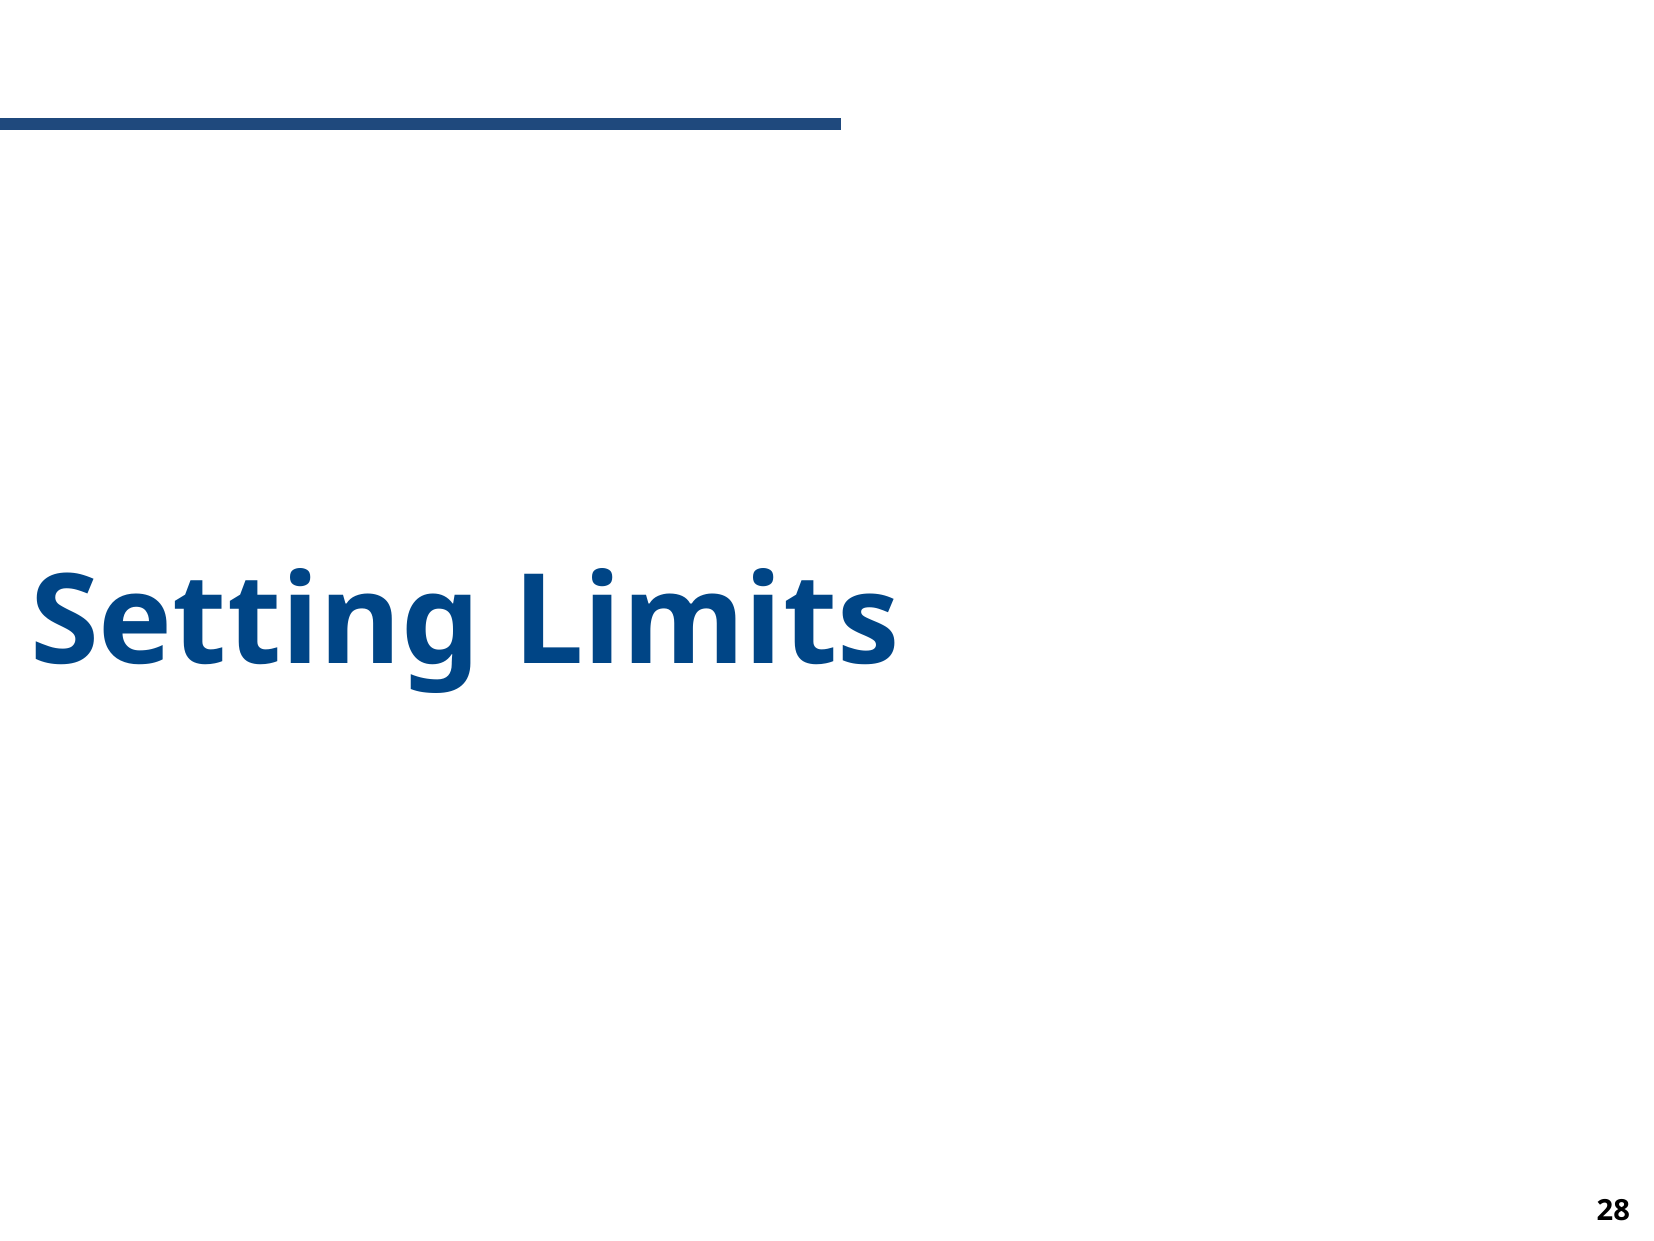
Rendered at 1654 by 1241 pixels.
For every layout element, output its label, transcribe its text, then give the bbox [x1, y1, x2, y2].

subtitle Setting Limits [30, 405, 1629, 823]
